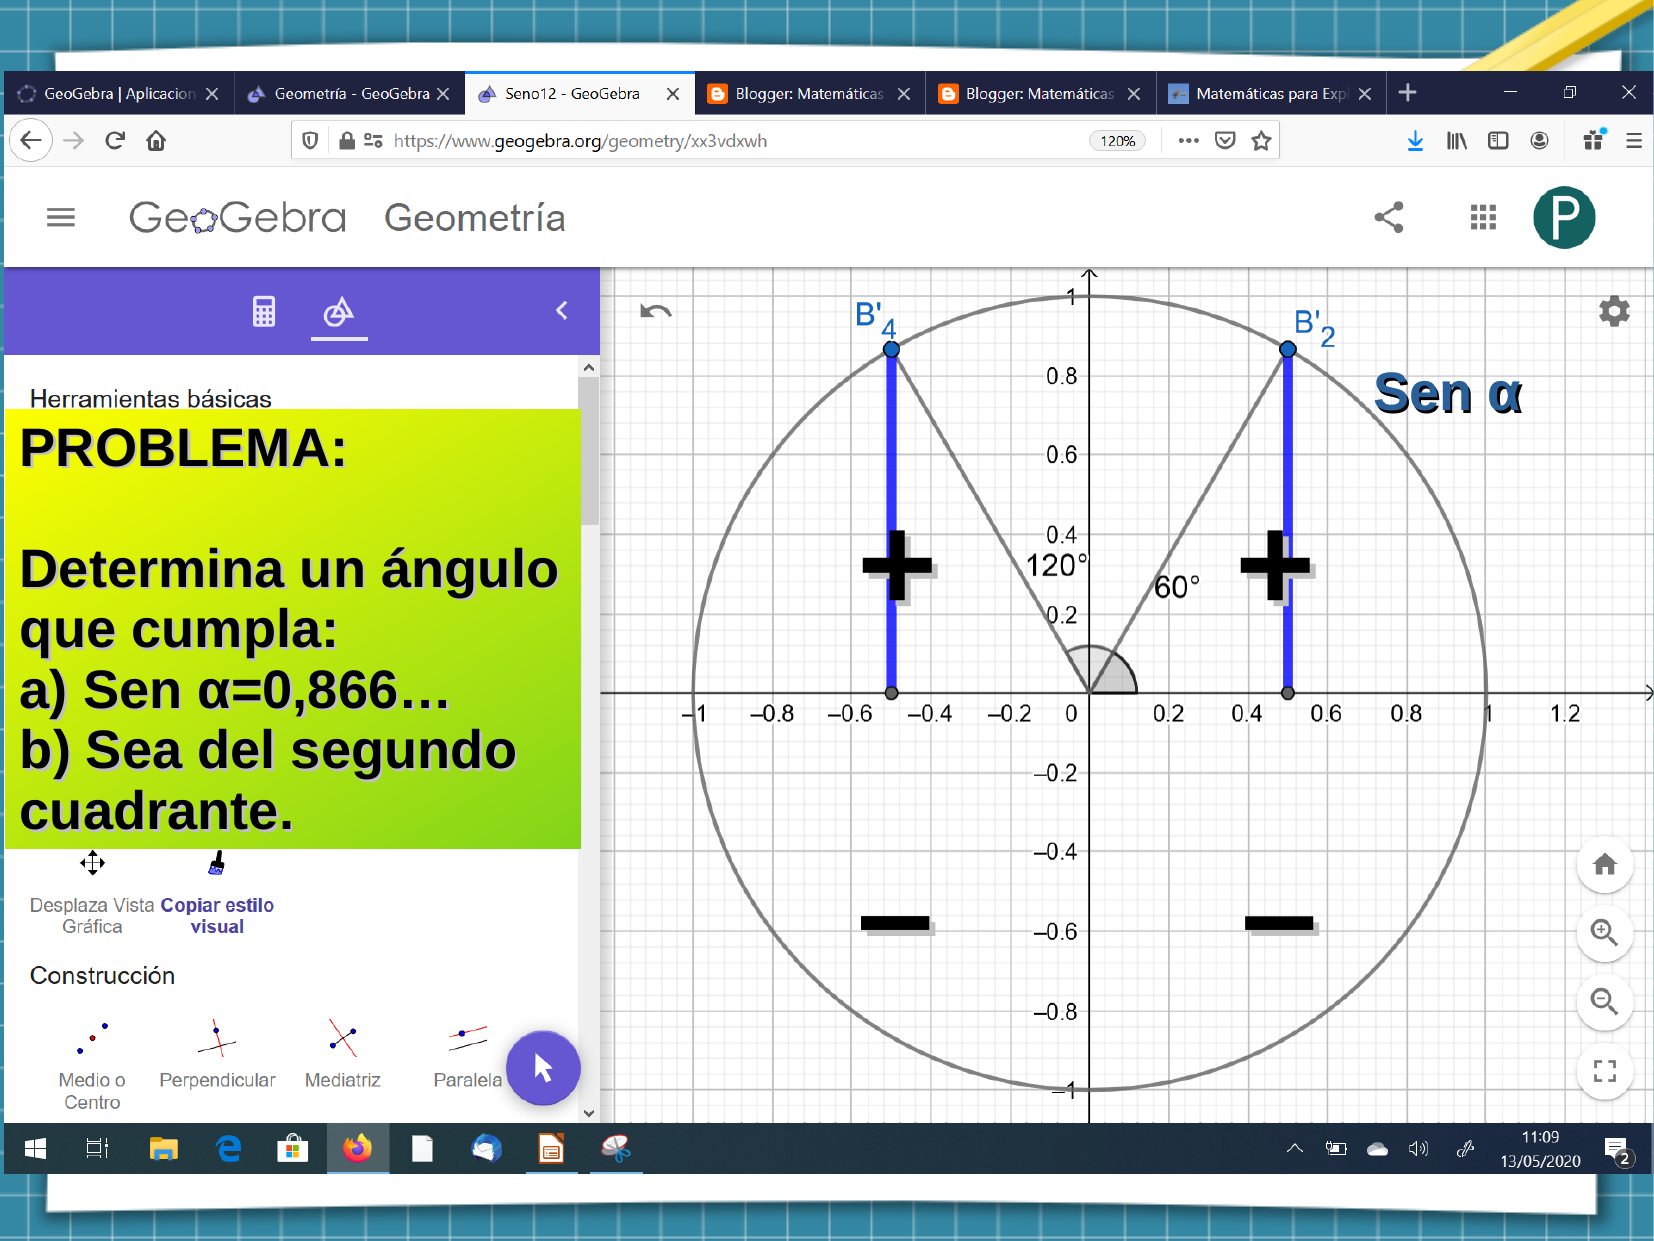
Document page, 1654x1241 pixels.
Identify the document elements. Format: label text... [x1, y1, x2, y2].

text_box PROBLEMA: Determina un ángulo que cumpla: a) Sen α=0,866… b) Sea del segundo cuadrante. [5, 409, 582, 849]
text_box + [1220, 479, 1331, 649]
text_box + [842, 479, 953, 649]
text_box Sen α [1358, 354, 1548, 491]
text_box – [1226, 828, 1333, 997]
picture [0, 0, 1654, 1241]
text_box – [842, 828, 949, 997]
